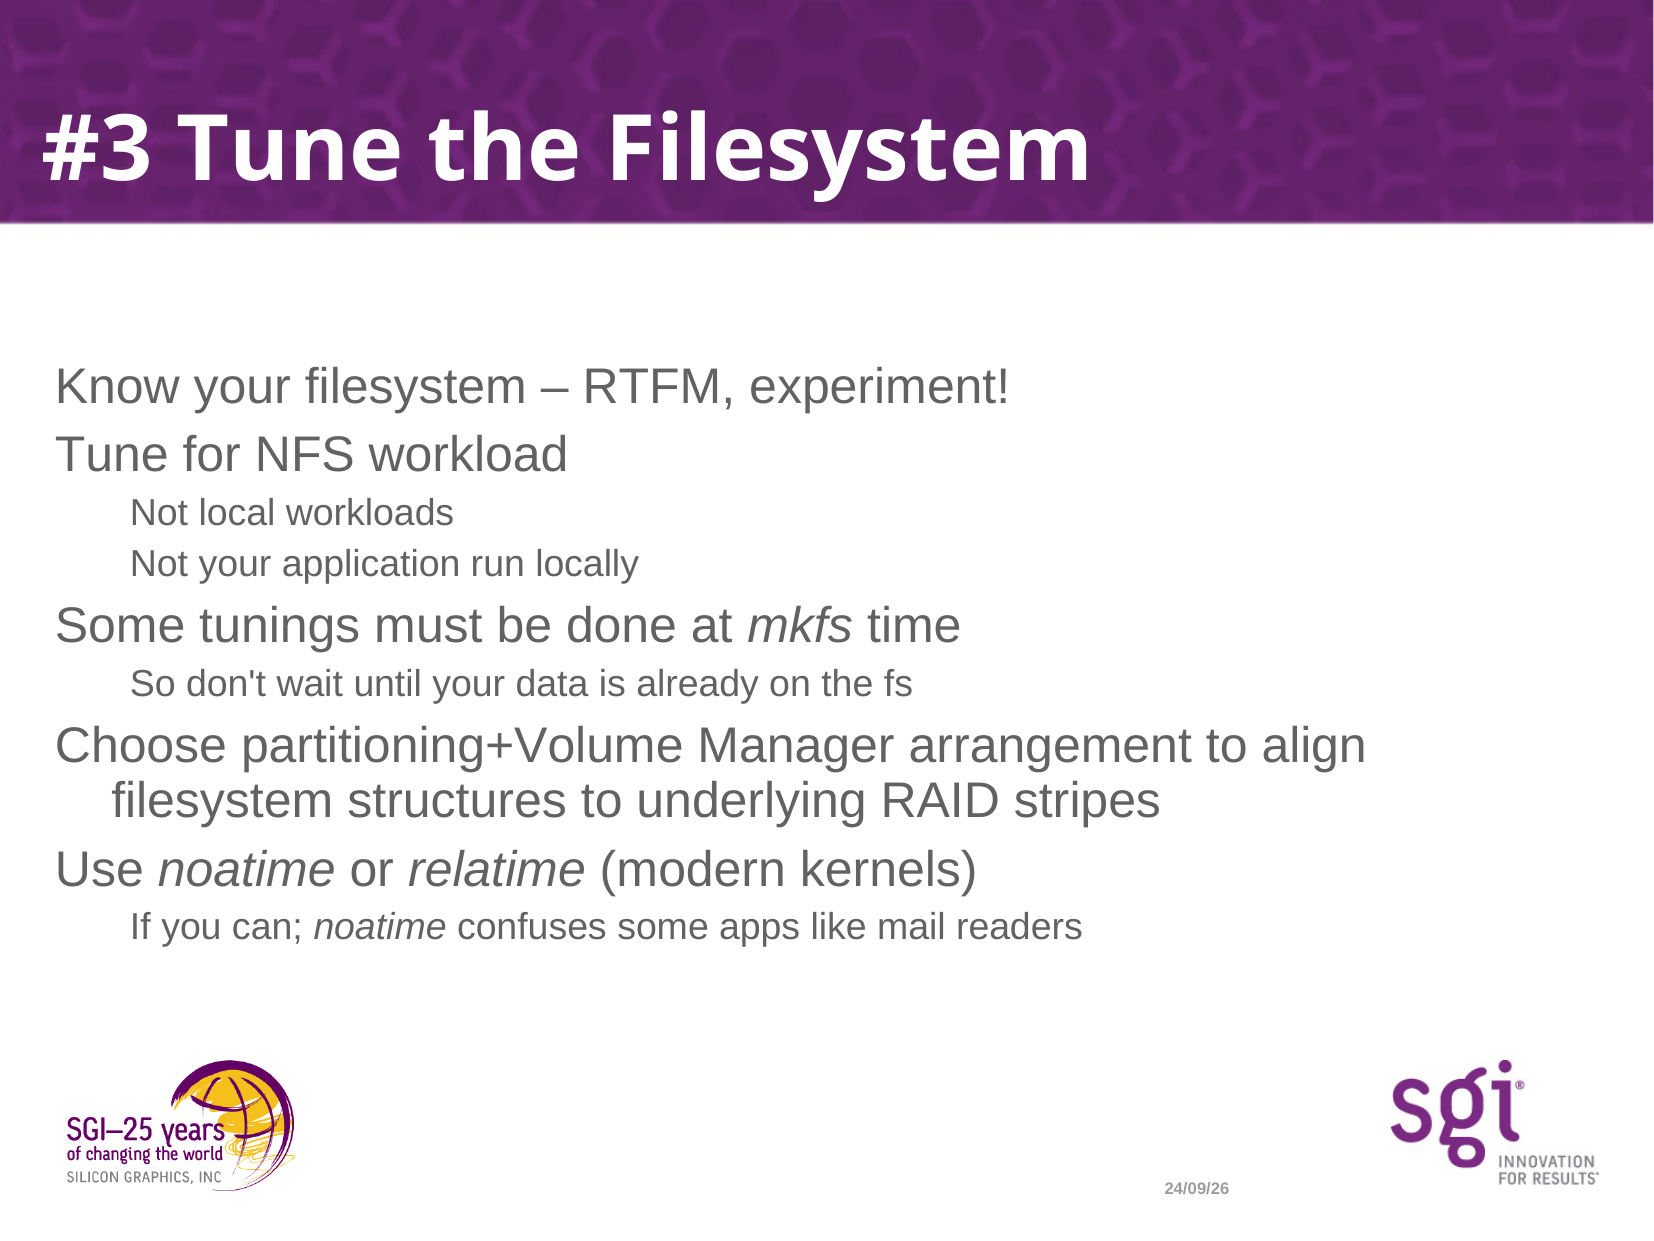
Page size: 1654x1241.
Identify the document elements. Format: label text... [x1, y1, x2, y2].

list Know your filesystem – RTFM, experiment! Tune for NFS workload Not local workloads Not your application run locally Some tunings must be done at mkfs time So don't wait until your data is already on the fs Choose partitioning+Volume Manager arrangement to align filesystem structures to underlying RAID stripes Use noatime or relatime (modern kernels) If you can; noatime confuses some apps like mail readers [55, 358, 1461, 1007]
title #3 Tune the Filesystem [41, 48, 1447, 241]
picture [0, 0, 1654, 1194]
